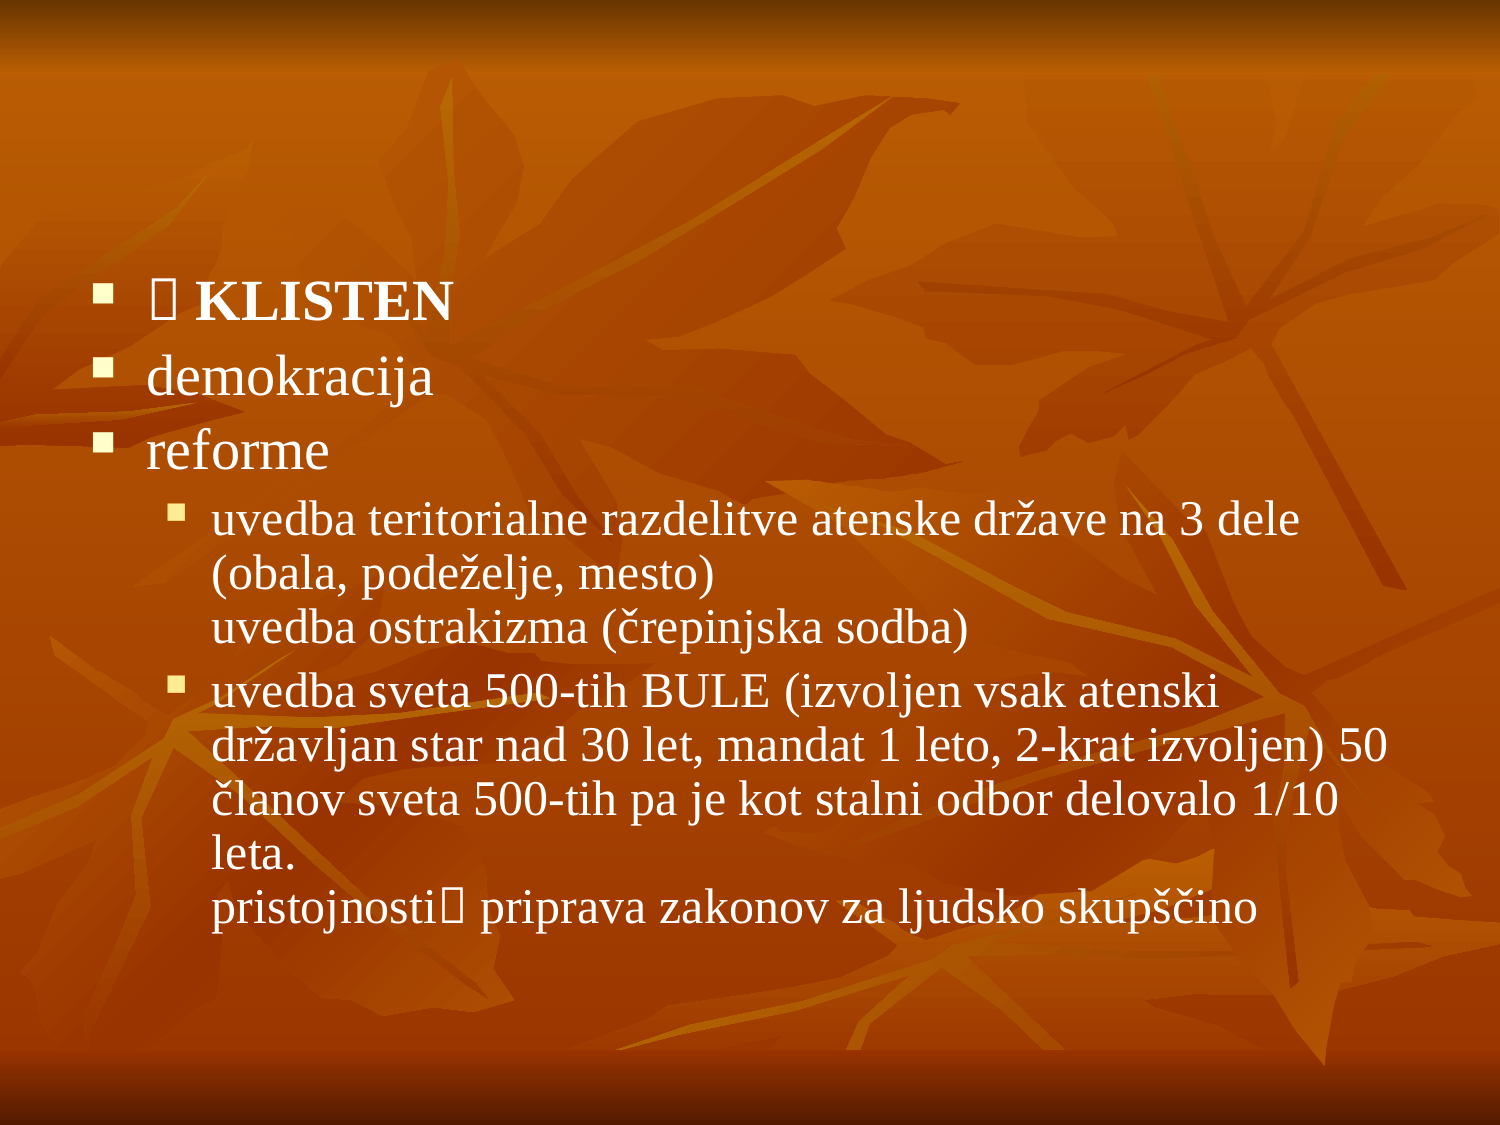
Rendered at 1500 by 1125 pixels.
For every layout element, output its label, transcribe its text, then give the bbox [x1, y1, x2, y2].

list  KLISTEN demokracija reforme uvedba teritorialne razdelitve atenske države na 3 dele (obala, podeželje, mesto) uvedba ostrakizma (črepinjska sodba) uvedba sveta 500-tih BULE (izvoljen vsak atenski državljan star nad 30 let, mandat 1 leto, 2-krat izvoljen) 50 članov sveta 500-tih pa je kot stalni odbor delovalo 1/10 leta. pristojnosti priprava zakonov za ljudsko skupščino [75, 262, 1425, 1006]
